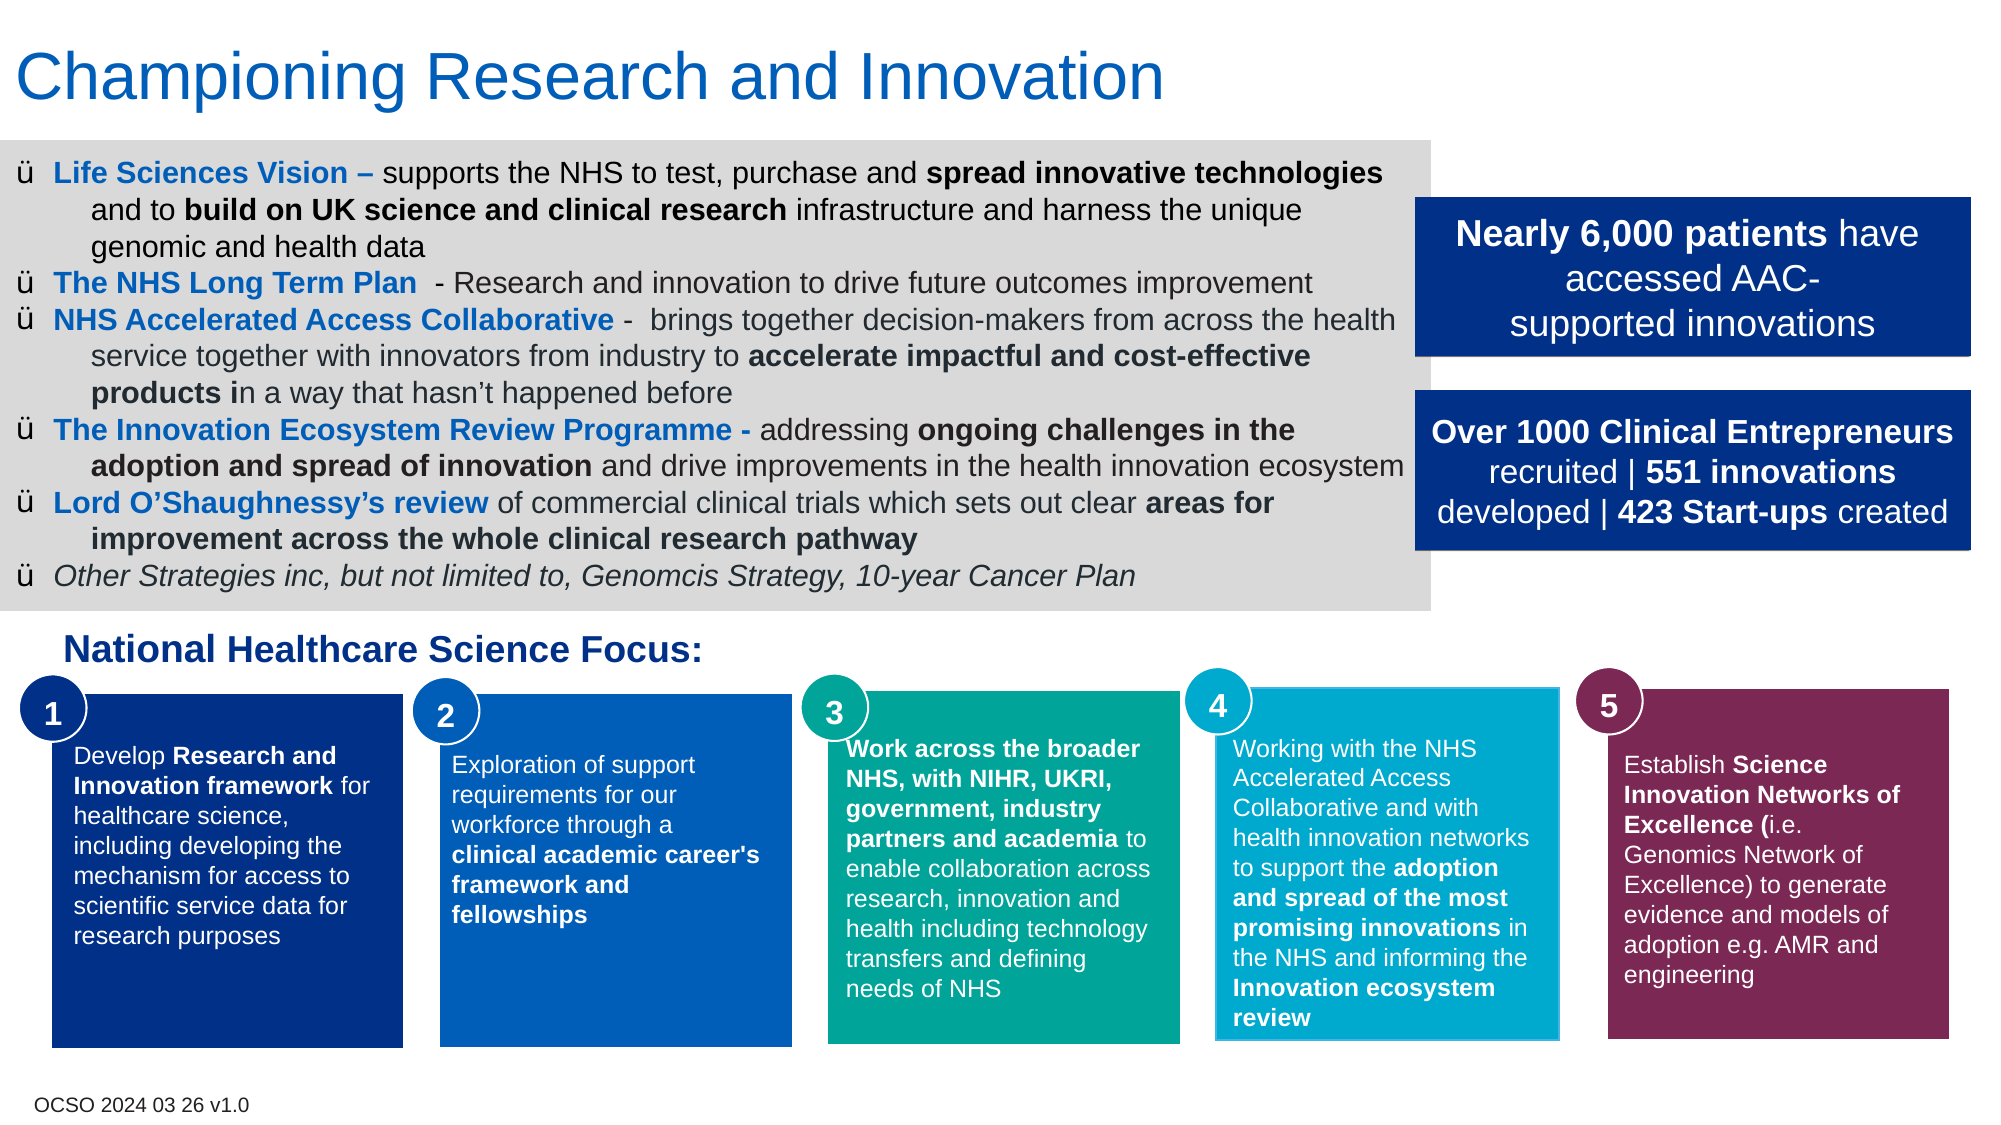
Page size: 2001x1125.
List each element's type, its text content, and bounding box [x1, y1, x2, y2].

text_box 3 [800, 673, 869, 741]
text_box [78, 695, 402, 732]
text_box 4 [1184, 667, 1252, 735]
text_box Establish Science Innovation Networks of Excellence (i.e. Genomics Network of Excellence) to generate evidence and models of adoption e.g. AMR and engineering [1608, 740, 1929, 999]
text_box [1607, 688, 1950, 1040]
text_box [0, 141, 1430, 145]
text_box [829, 692, 1179, 1043]
text_box [53, 742, 402, 1047]
text_box 2 [411, 677, 480, 745]
text_box Life Sciences Vision – supports the NHS to test, purchase and spread innovative technologies and to build on UK science and clinical research infrastructure and harness the unique genomic and health data The NHS Long Term Plan - Research and innovation to drive future outcomes improvement NHS Accelerated Access Collaborative - brings together decision-makers from across the health service together with innovators from industry to accelerate impactful and cost-effective products in a way that hasn’t happened before The Innovation Ecosystem Review Programme - addressing ongoing challenges in the adoption and spread of innovation and drive improvements in the health innovation ecosystem Lord O’Shaughnessy’s review of commercial clinical trials which sets out clear areas for improvement across the whole clinical research pathway Other Strategies inc, but not limited to, Genomcis Strategy, 10-year Cancer Plan [0, 145, 1442, 606]
text_box OCSO 2024 03 26 v1.0 [18, 1084, 267, 1125]
text_box National Healthcare Science Focus: [48, 616, 1176, 679]
text_box Championing Research and Innovation [0, 25, 1827, 122]
text_box Exploration of support requirements for our workforce through a clinical academic career's framework and fellowships [436, 741, 781, 939]
text_box Work across the broader NHS, with NIHR, UKRI, government, industry partners and academia to enable collaboration across research, innovation and health including technology transfers and defining needs of NHS [830, 725, 1174, 1014]
text_box Nearly 6,000 patients have accessed AAC-supported innovations [1415, 197, 1971, 356]
text_box Develop Research and Innovation framework for healthcare science, including developing the mechanism for access to scientific service data for research purposes [58, 732, 403, 960]
text_box Over 1000 Clinical Entrepreneurs recruited | 551 innovations developed | 423 Start-ups created [1415, 390, 1971, 550]
text_box Working with the NHS Accelerated Access Collaborative and with health innovation networks to support the adoption and spread of the most promising innovations in the NHS and informing the Innovation ecosystem review [1217, 724, 1553, 1043]
text_box [1244, 688, 1559, 1040]
text_box [0, 606, 1430, 610]
text_box 1 [18, 674, 87, 742]
text_box [441, 695, 791, 1046]
text_box 5 [1575, 667, 1643, 735]
